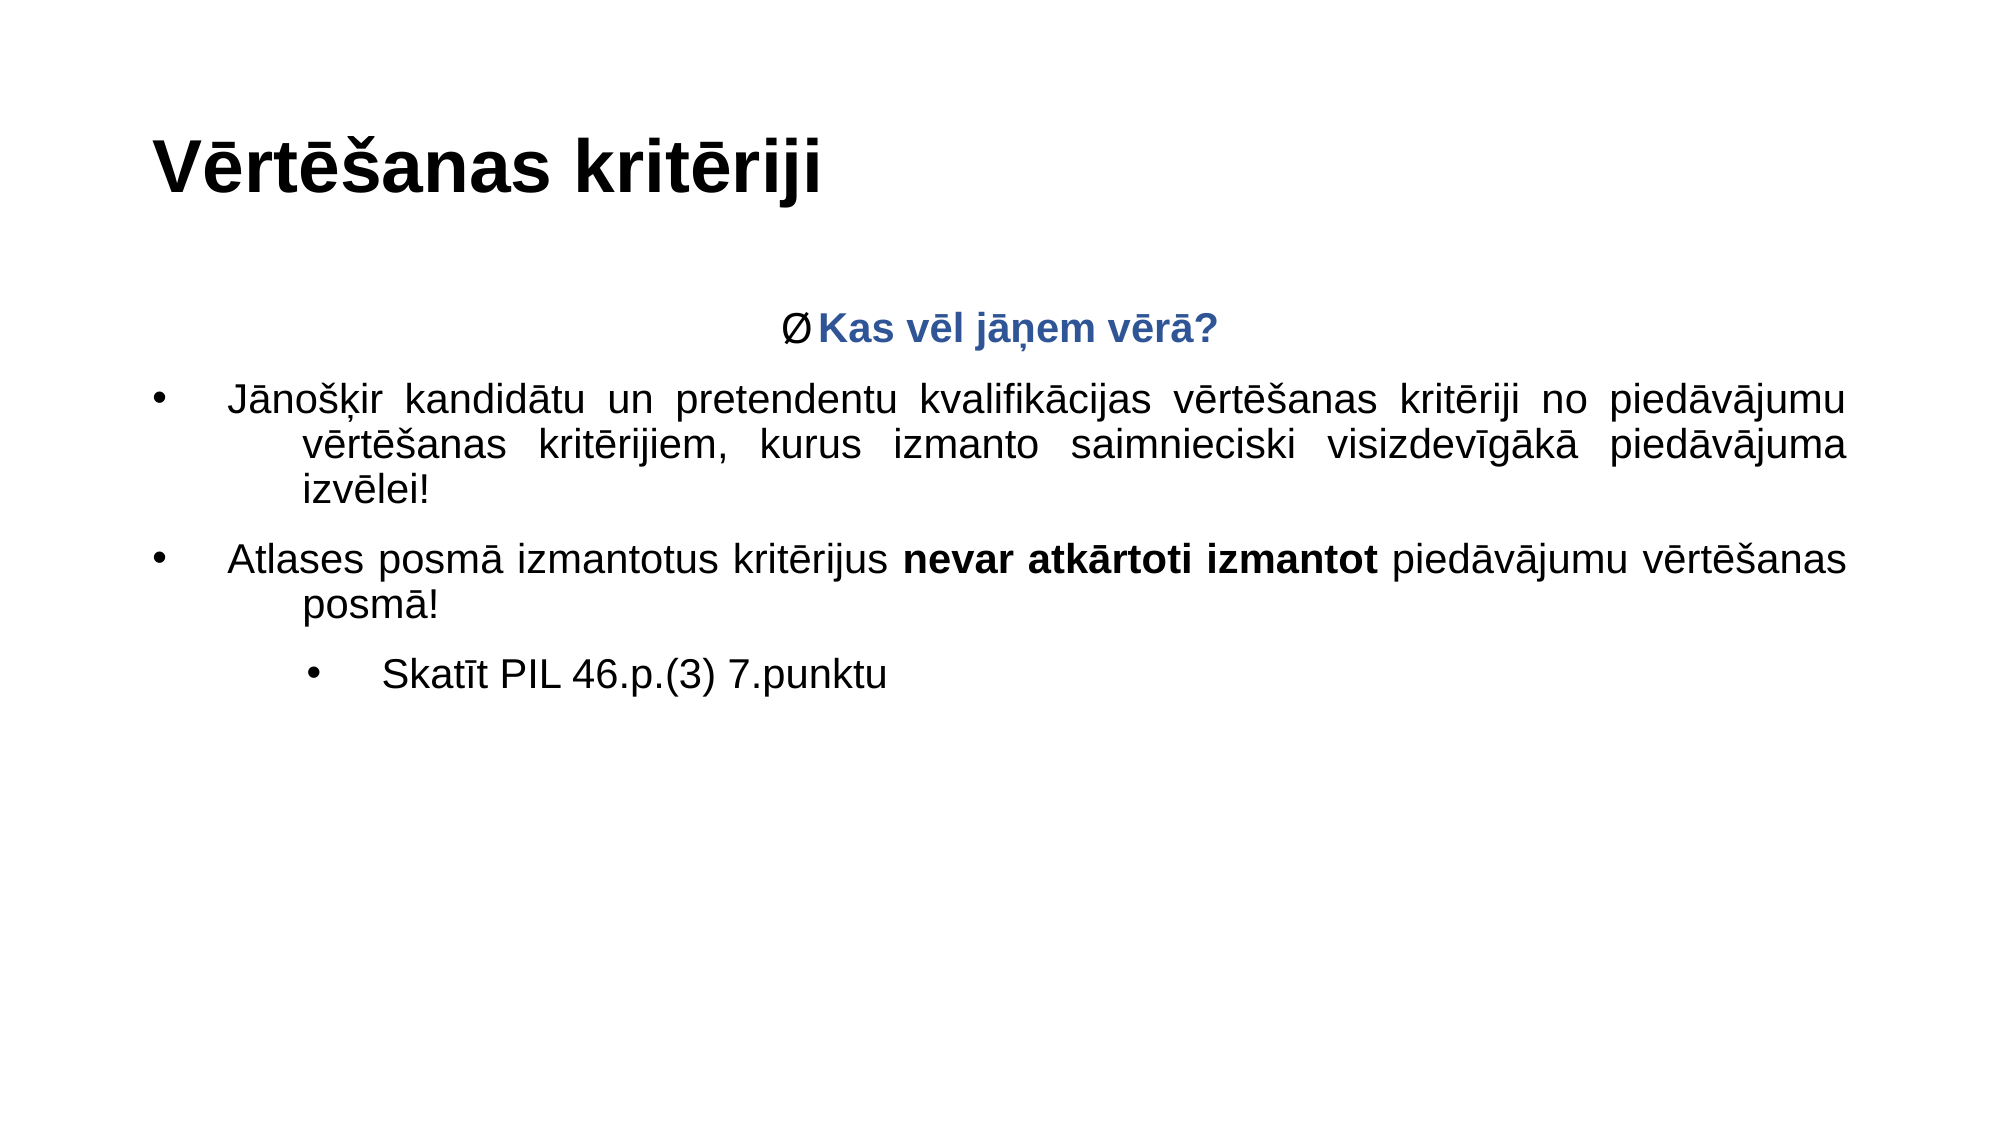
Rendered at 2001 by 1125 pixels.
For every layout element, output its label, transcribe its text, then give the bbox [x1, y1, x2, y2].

list Kas vēl jāņem vērā? Jānošķir kandidātu un pretendentu kvalifikācijas vērtēšanas kritēriji no piedāvājumu vērtēšanas kritērijiem, kurus izmanto saimnieciski visizdevīgākā piedāvājuma izvēlei! Atlases posmā izmantotus kritērijus nevar atkārtoti izmantot piedāvājumu vērtēšanas posmā! Skatīt PIL 46.p.(3) 7.punktu [137, 299, 1863, 1014]
title Vērtēšanas kritēriji [137, 59, 1863, 278]
